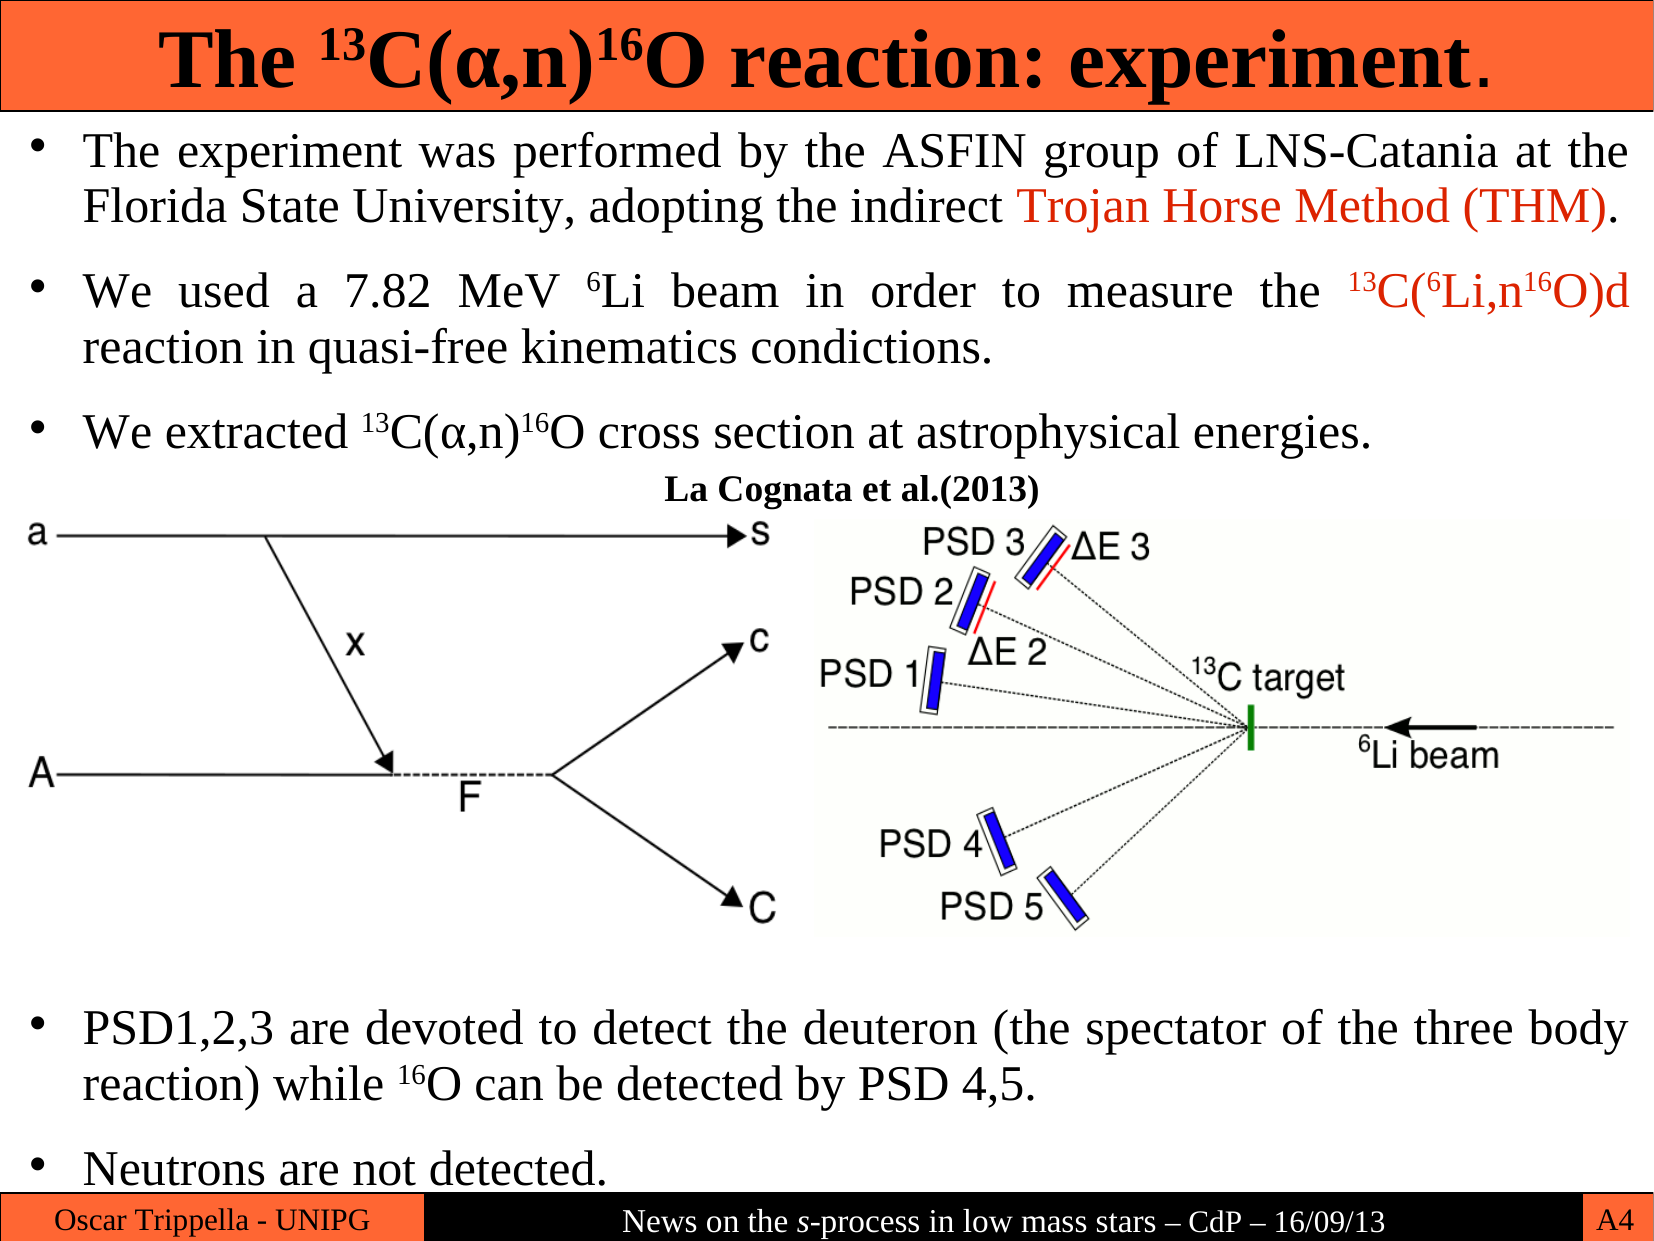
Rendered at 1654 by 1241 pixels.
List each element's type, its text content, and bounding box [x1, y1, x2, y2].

text_box A4 [1583, 1192, 1654, 1241]
text_box The 13C(α,n)16O reaction: experiment. [0, 0, 1654, 112]
text_box Oscar Trippella - UNIPG [0, 1192, 425, 1241]
picture [0, 507, 804, 937]
text_box News on the s-process in low mass stars – CdP – 16/09/13 [425, 1192, 1583, 1241]
list The experiment was performed by the ASFIN group of LNS-Catania at the Florida State University, adopting the indirect Trojan Horse Method (THM). We used a 7.82 MeV 6Li beam in order to measure the 13C(6Li,n16O)d reaction in quasi-free kinematics condictions. We extracted 13C(α,n)16O cross section at astrophysical energies. PSD1,2,3 are devoted to detect the deuteron (the spectator of the three body reaction) while 16O can be detected by PSD 4,5. Neutrons are not detected. [11, 118, 1630, 1192]
text_box La Cognata et al.(2013) [649, 460, 1057, 518]
picture [814, 519, 1630, 937]
